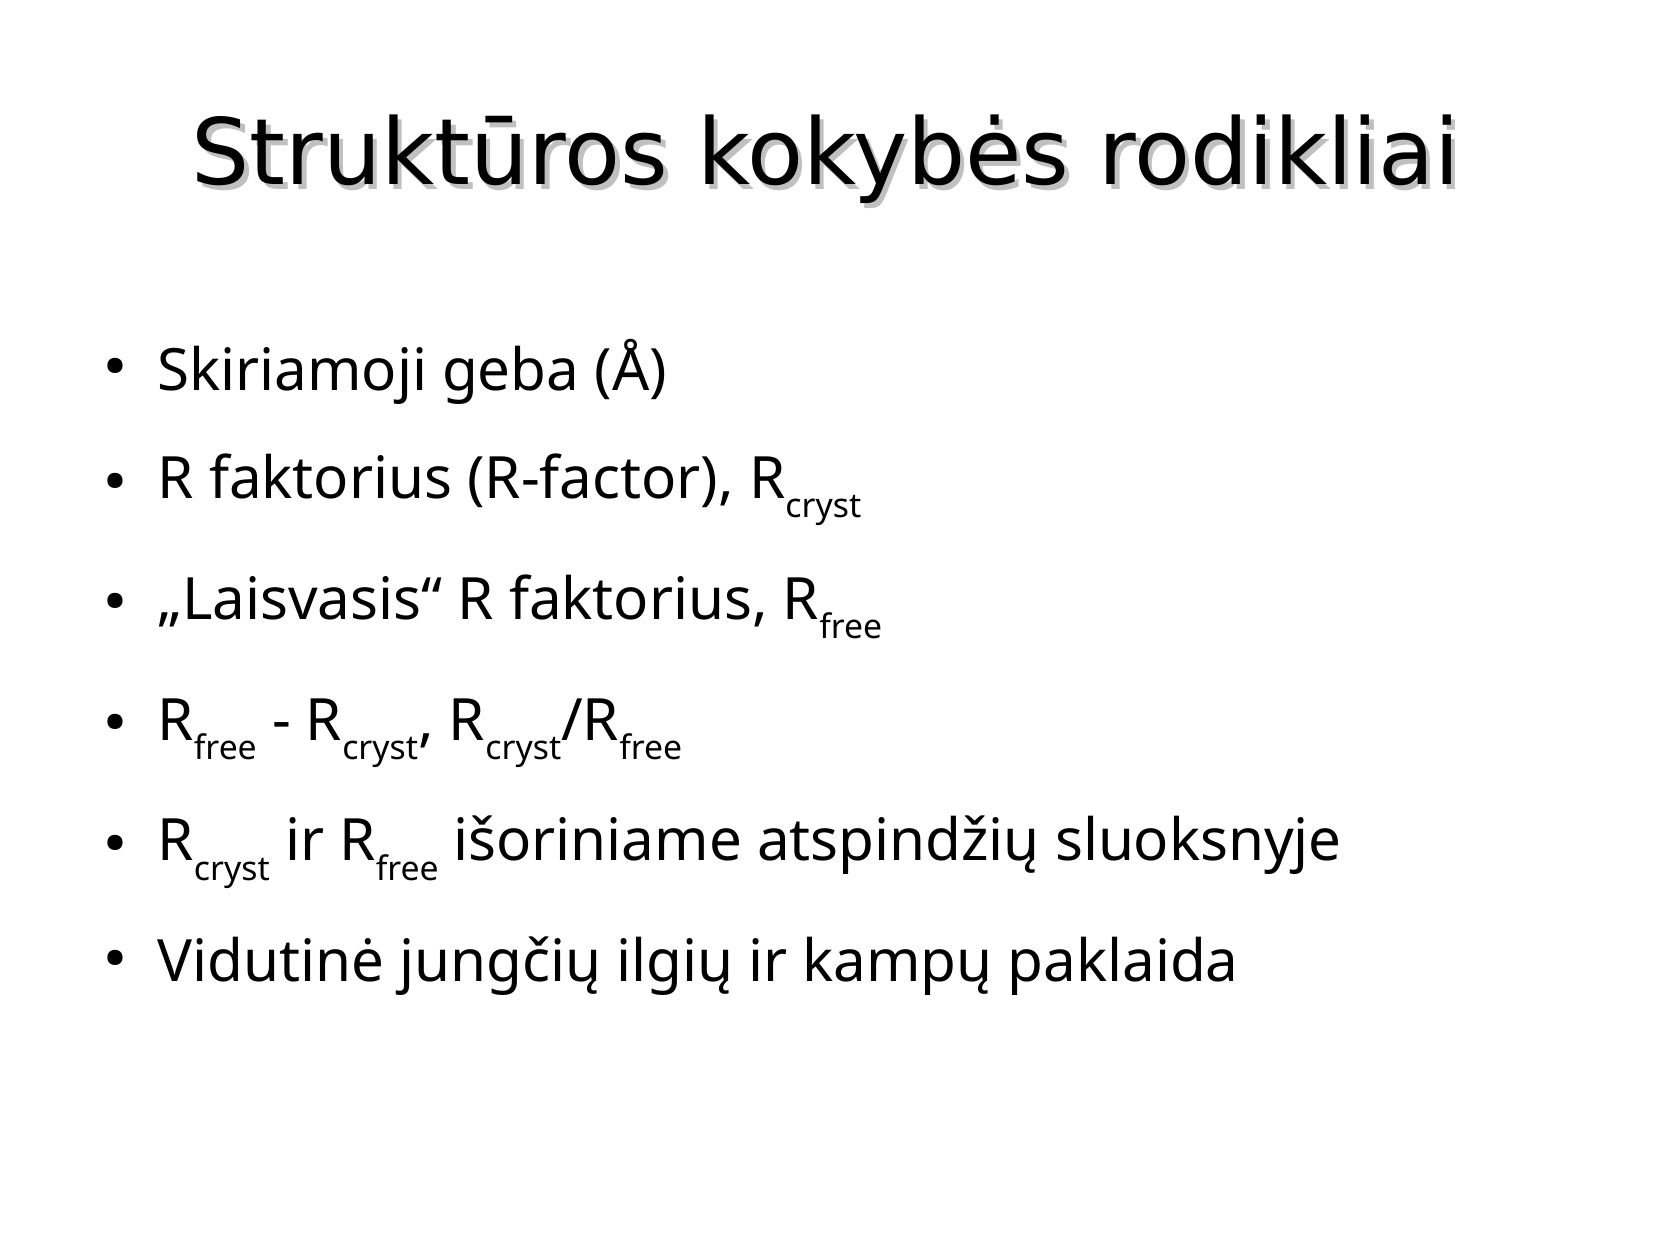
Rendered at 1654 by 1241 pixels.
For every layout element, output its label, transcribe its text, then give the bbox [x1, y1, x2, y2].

list Skiriamoji geba (Å) R faktorius (R-factor), Rcryst „Laisvasis“ R faktorius, Rfree Rfree - Rcryst, Rcryst/Rfree Rcryst ir Rfree išoriniame atspindžių sluoksnyje Vidutinė jungčių ilgių ir kampų paklaida [86, 327, 1576, 1051]
title Struktūros kokybės rodikliai [82, 49, 1571, 257]
